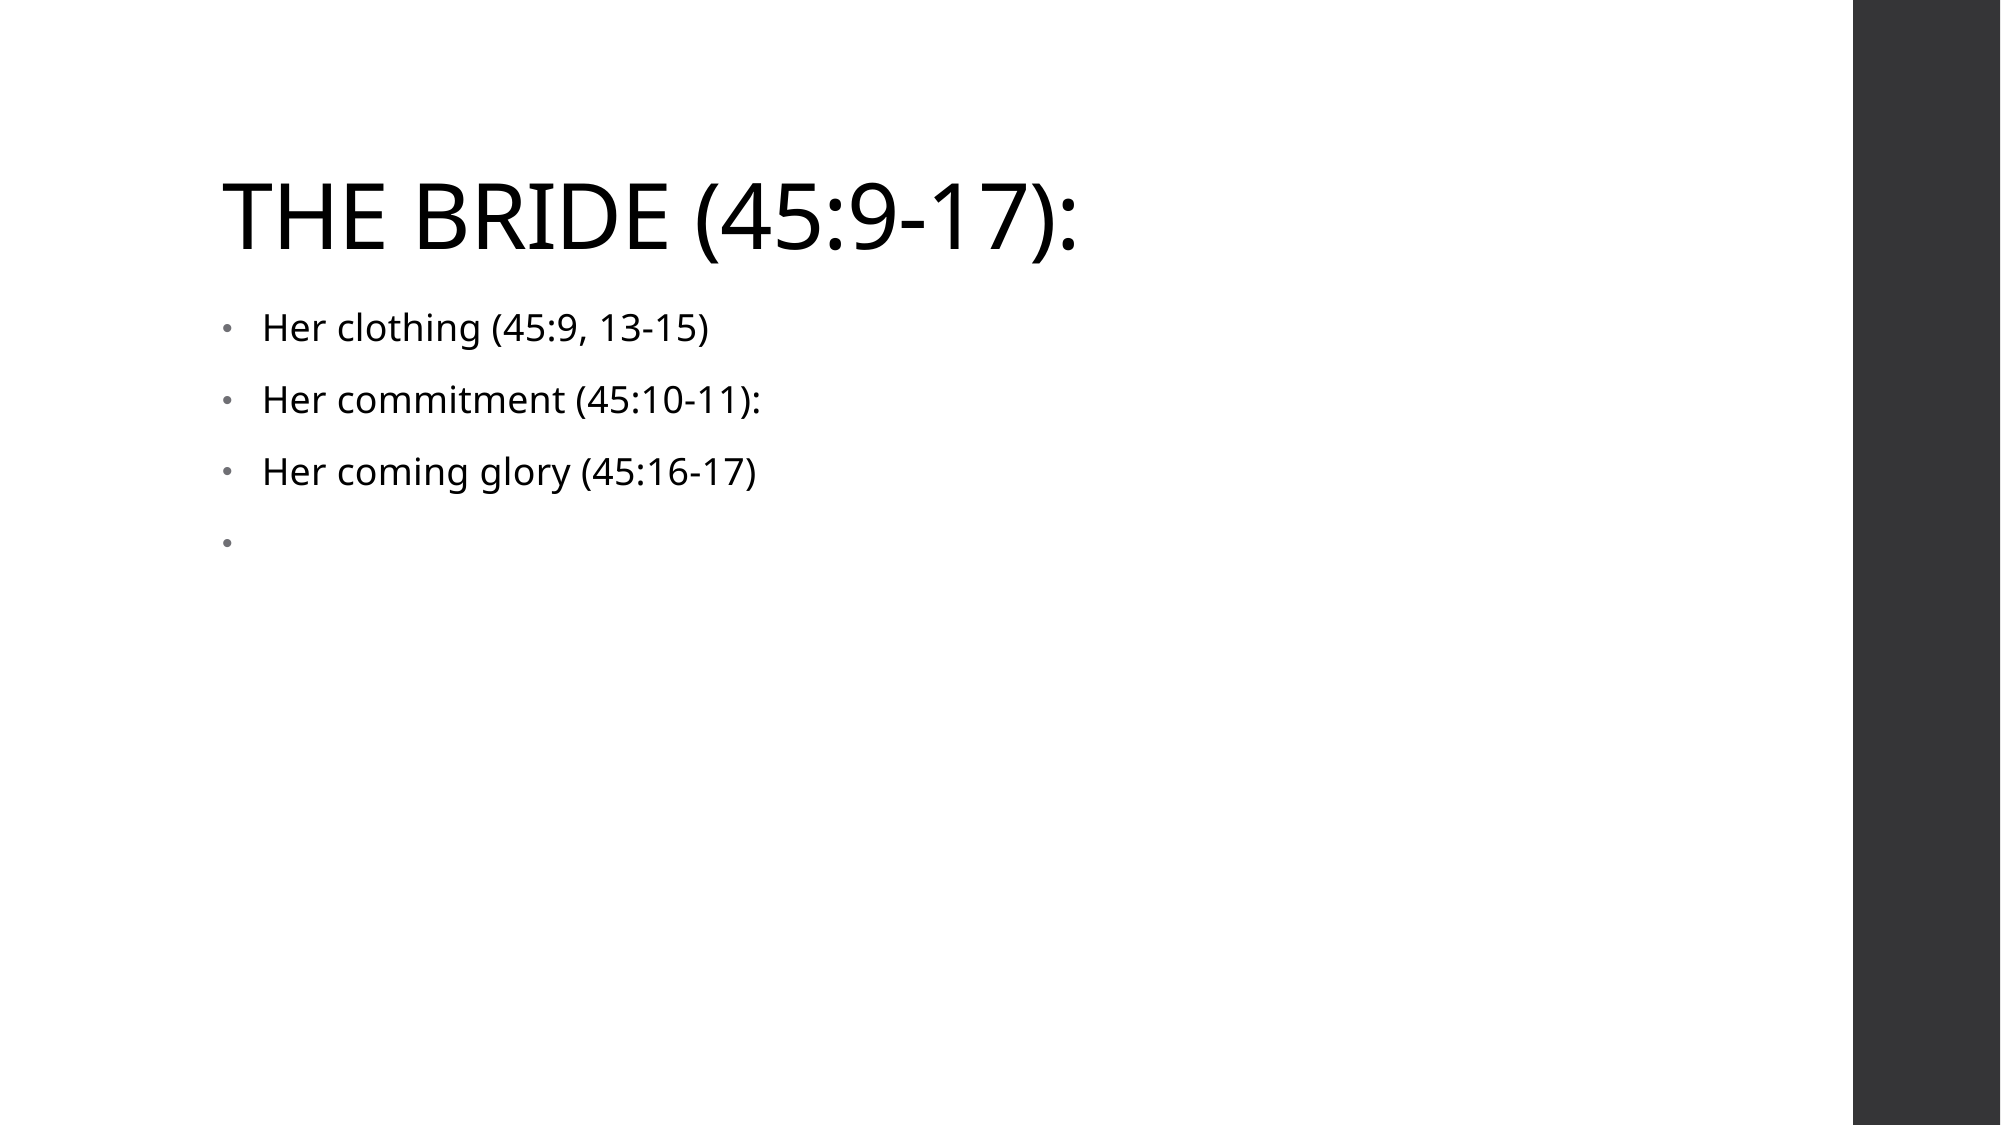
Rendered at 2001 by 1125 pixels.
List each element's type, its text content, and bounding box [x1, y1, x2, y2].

title THE BRIDE (45:9-17): [206, 60, 1797, 278]
list Her clothing (45:9, 13-15) Her commitment (45:10-11): Her coming glory (45:16-17) [206, 299, 1617, 1014]
